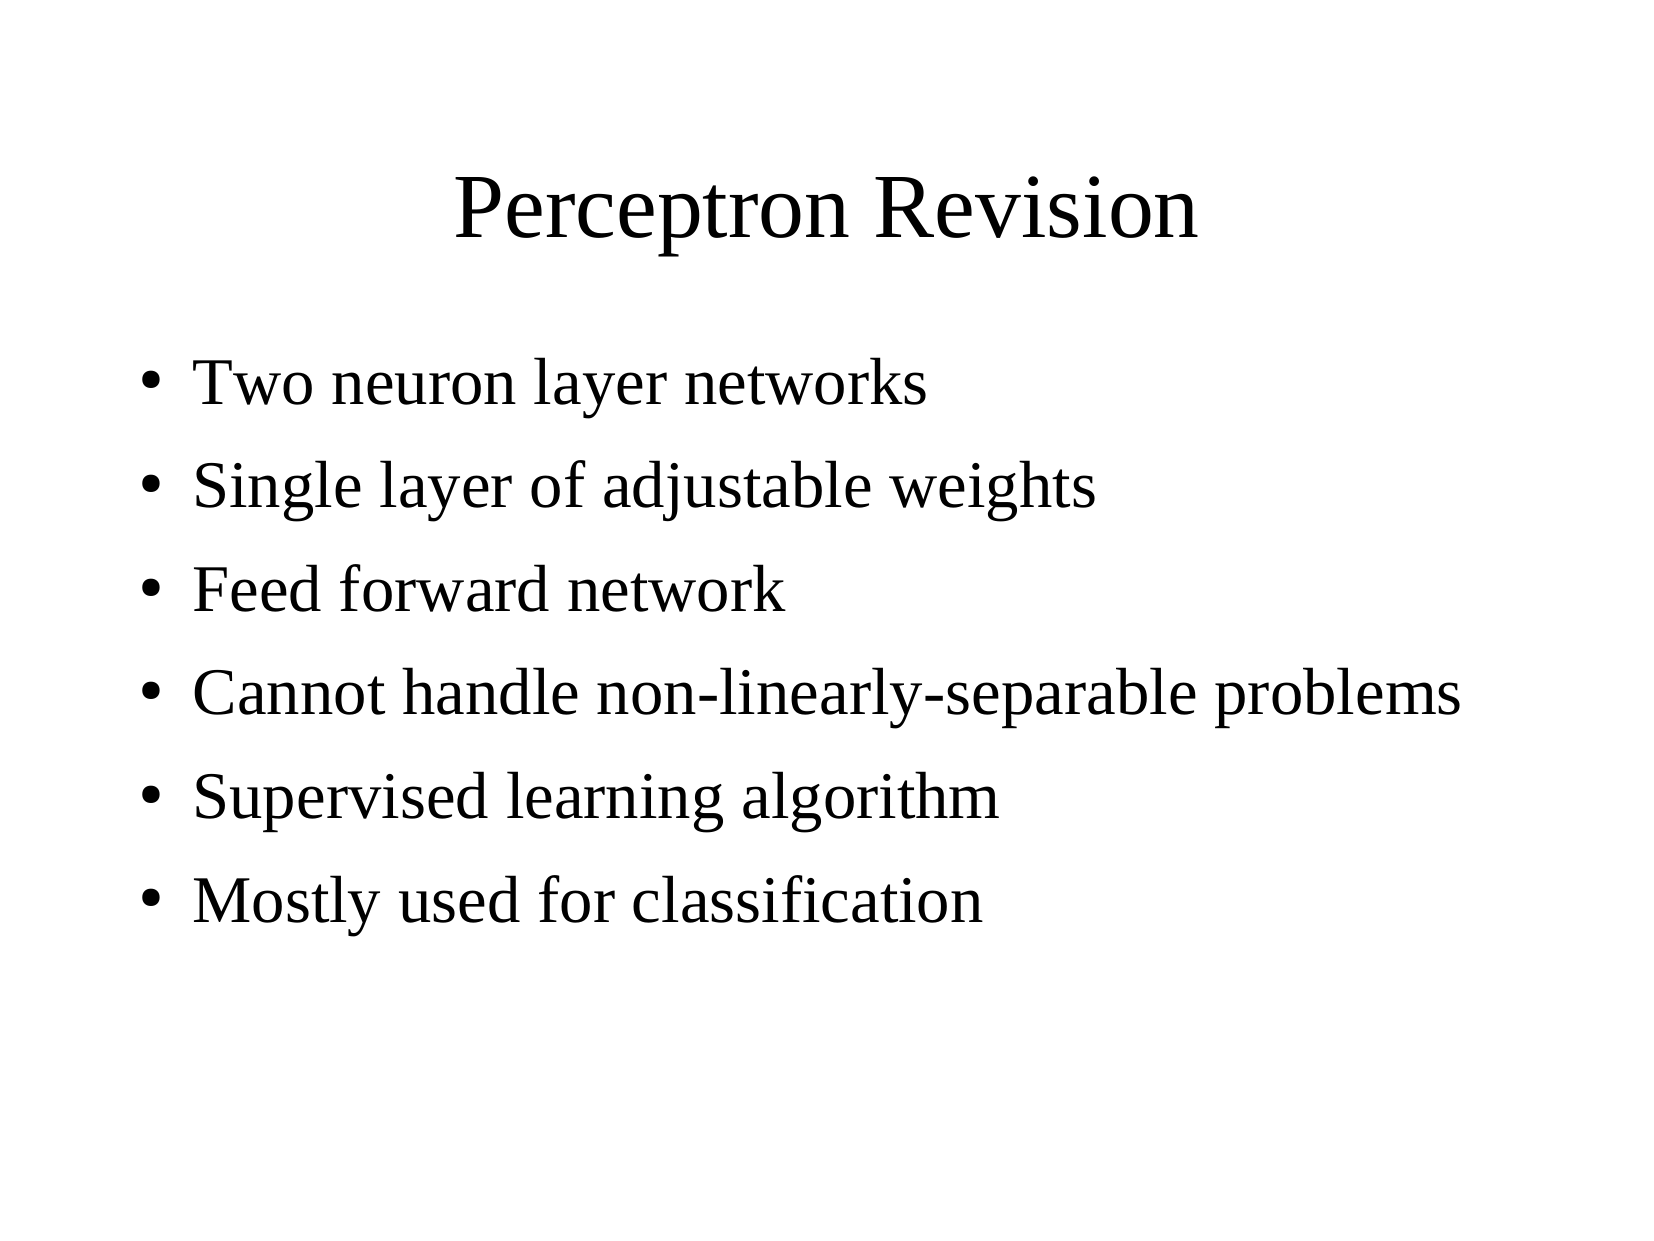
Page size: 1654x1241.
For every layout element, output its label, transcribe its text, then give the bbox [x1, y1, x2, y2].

list Two neuron layer networks Single layer of adjustable weights Feed forward network Cannot handle non-linearly-separable problems Supervised learning algorithm Mostly used for classification [121, 344, 1534, 1127]
title Perceptron Revision [121, 102, 1534, 311]
